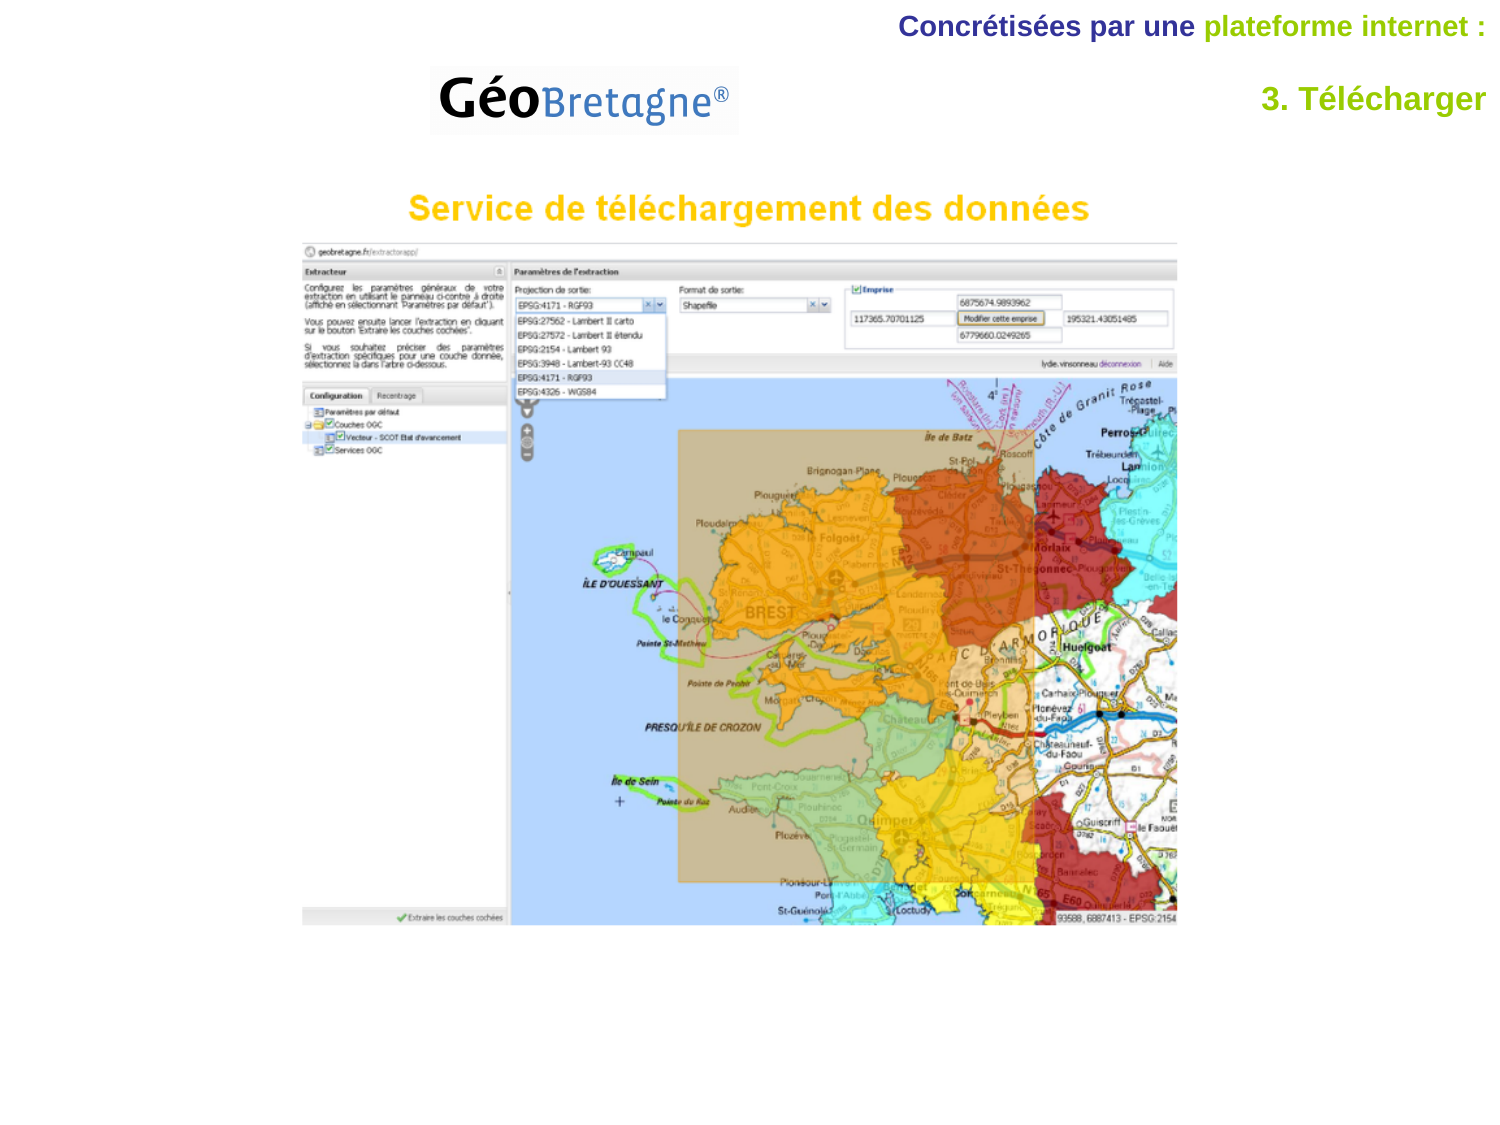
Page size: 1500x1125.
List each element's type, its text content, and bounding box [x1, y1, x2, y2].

text_box Concrétisées par une plateforme internet : 3. Télécharger [883, 0, 1500, 126]
picture [0, 0, 1500, 1125]
